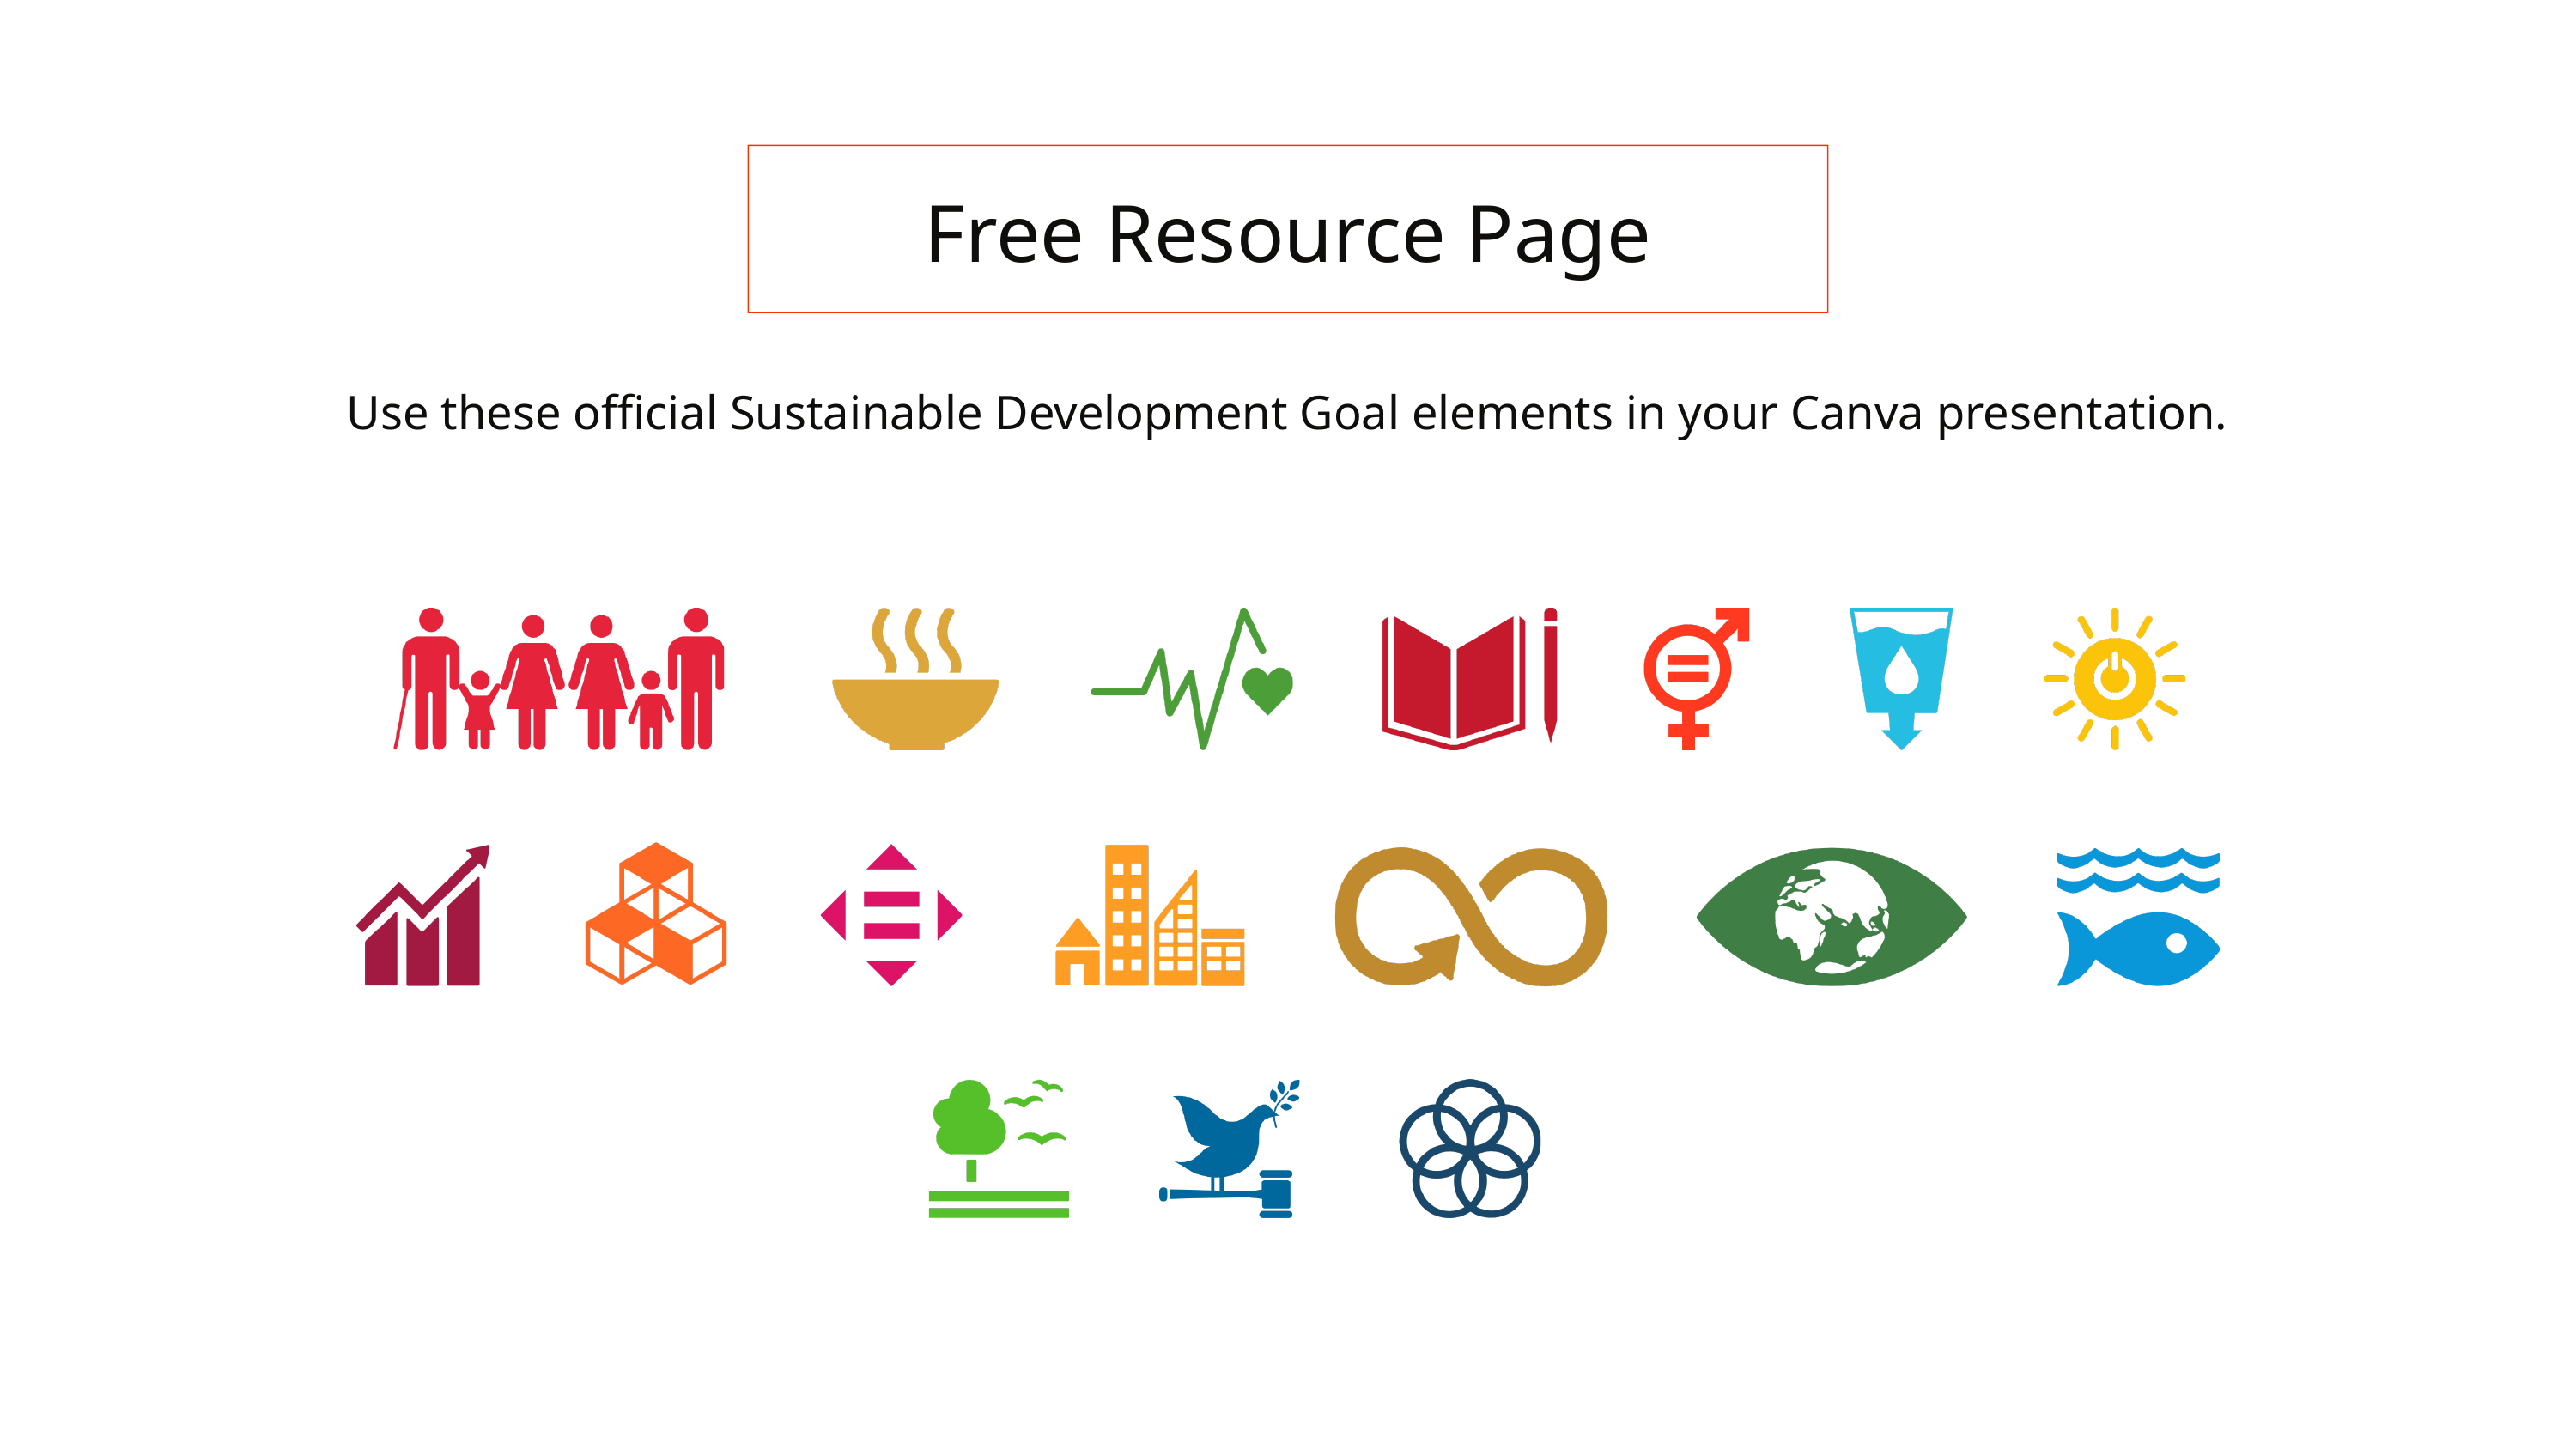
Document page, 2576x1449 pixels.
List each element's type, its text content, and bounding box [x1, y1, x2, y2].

text_box [747, 144, 1829, 313]
text_box [2057, 847, 2221, 986]
text_box [1382, 608, 1558, 750]
text_box [831, 608, 999, 750]
text_box [393, 608, 725, 750]
text_box Free Resource Page [804, 175, 1772, 279]
text_box Use these official Sustainable Development Goal elements in your Canva presentation. [237, 378, 2339, 437]
text_box [820, 844, 963, 986]
text_box [355, 844, 490, 986]
text_box [1643, 608, 1750, 750]
text_box [1334, 847, 1609, 986]
text_box [1849, 608, 1953, 750]
text_box [1091, 608, 1293, 750]
text_box [1696, 847, 1967, 986]
text_box [585, 842, 727, 985]
text_box [2044, 608, 2186, 750]
text_box [1159, 1079, 1300, 1218]
text_box [1055, 844, 1245, 986]
text_box [928, 1079, 1069, 1218]
text_box [1399, 1079, 1541, 1218]
